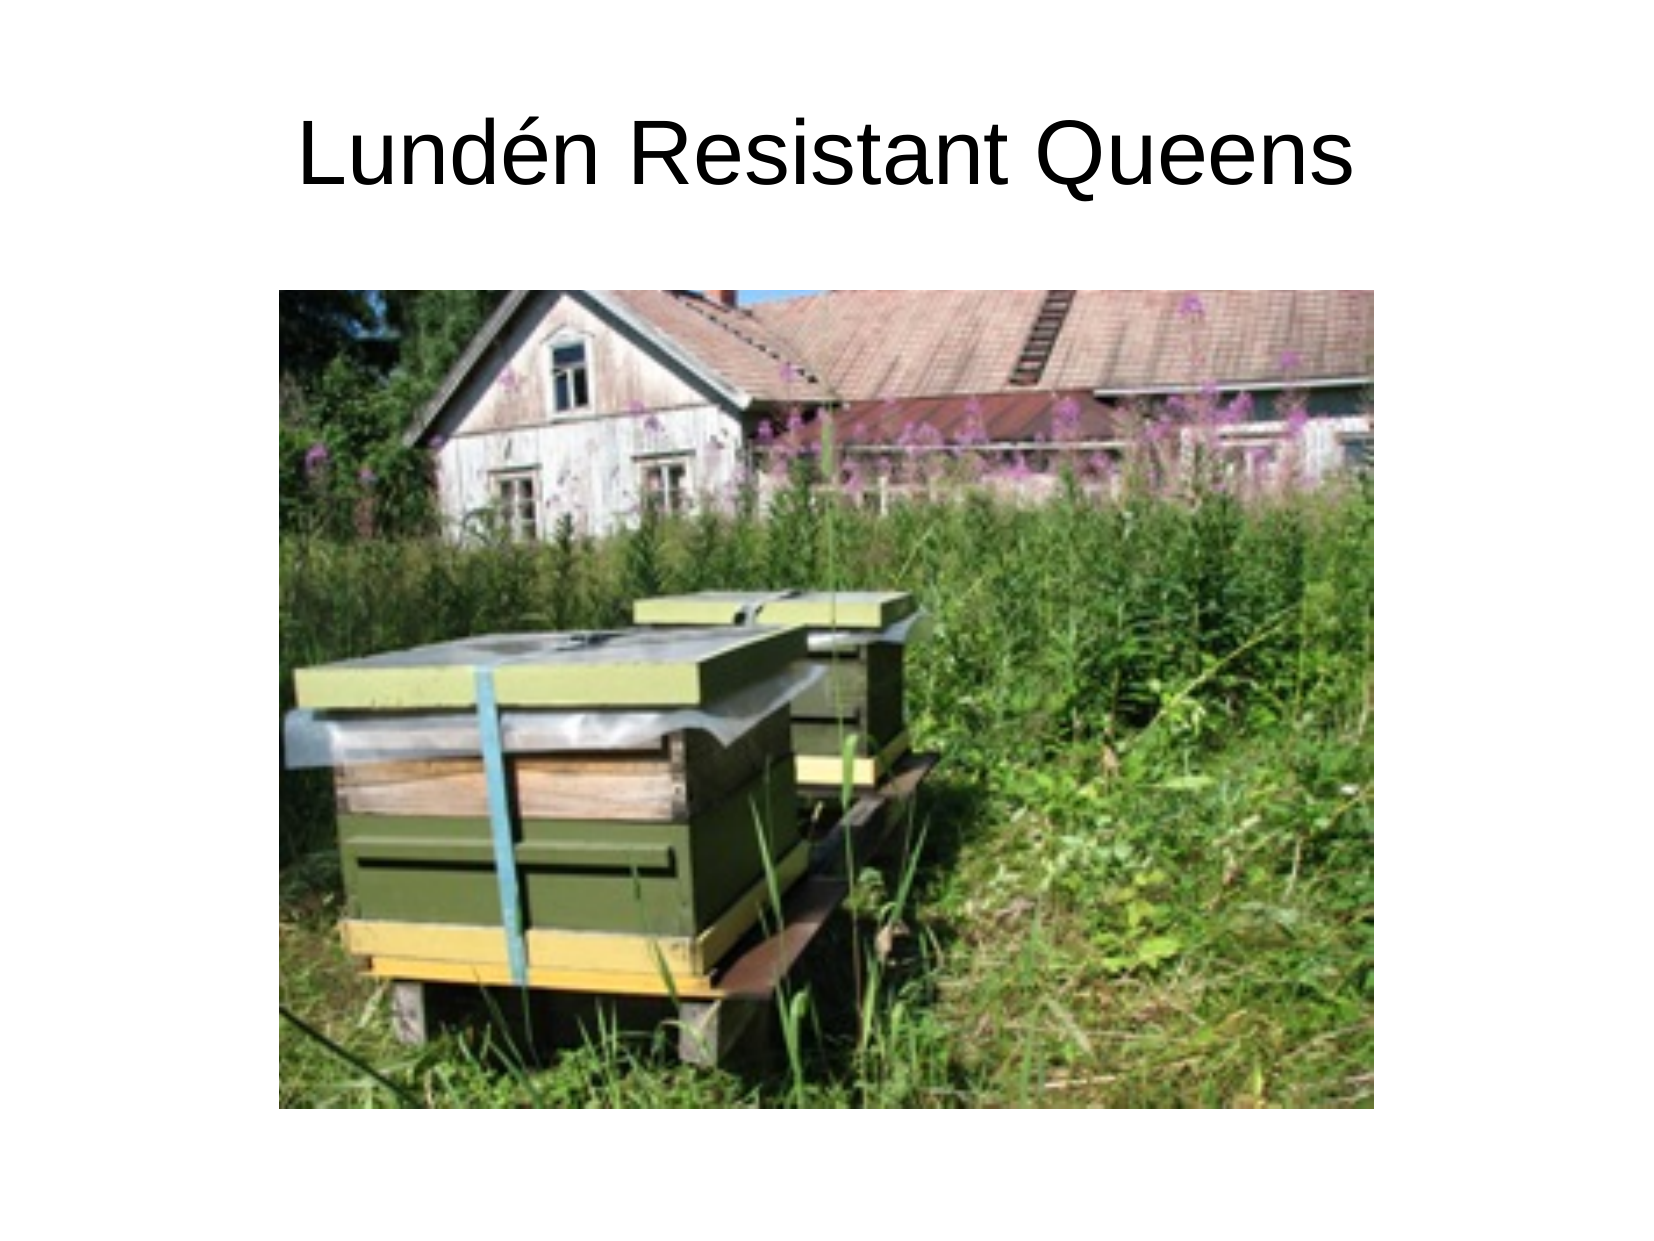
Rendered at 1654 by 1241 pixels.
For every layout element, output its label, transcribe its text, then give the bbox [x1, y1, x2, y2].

title Lundén Resistant Queens [82, 49, 1571, 257]
picture [279, 290, 1374, 1109]
